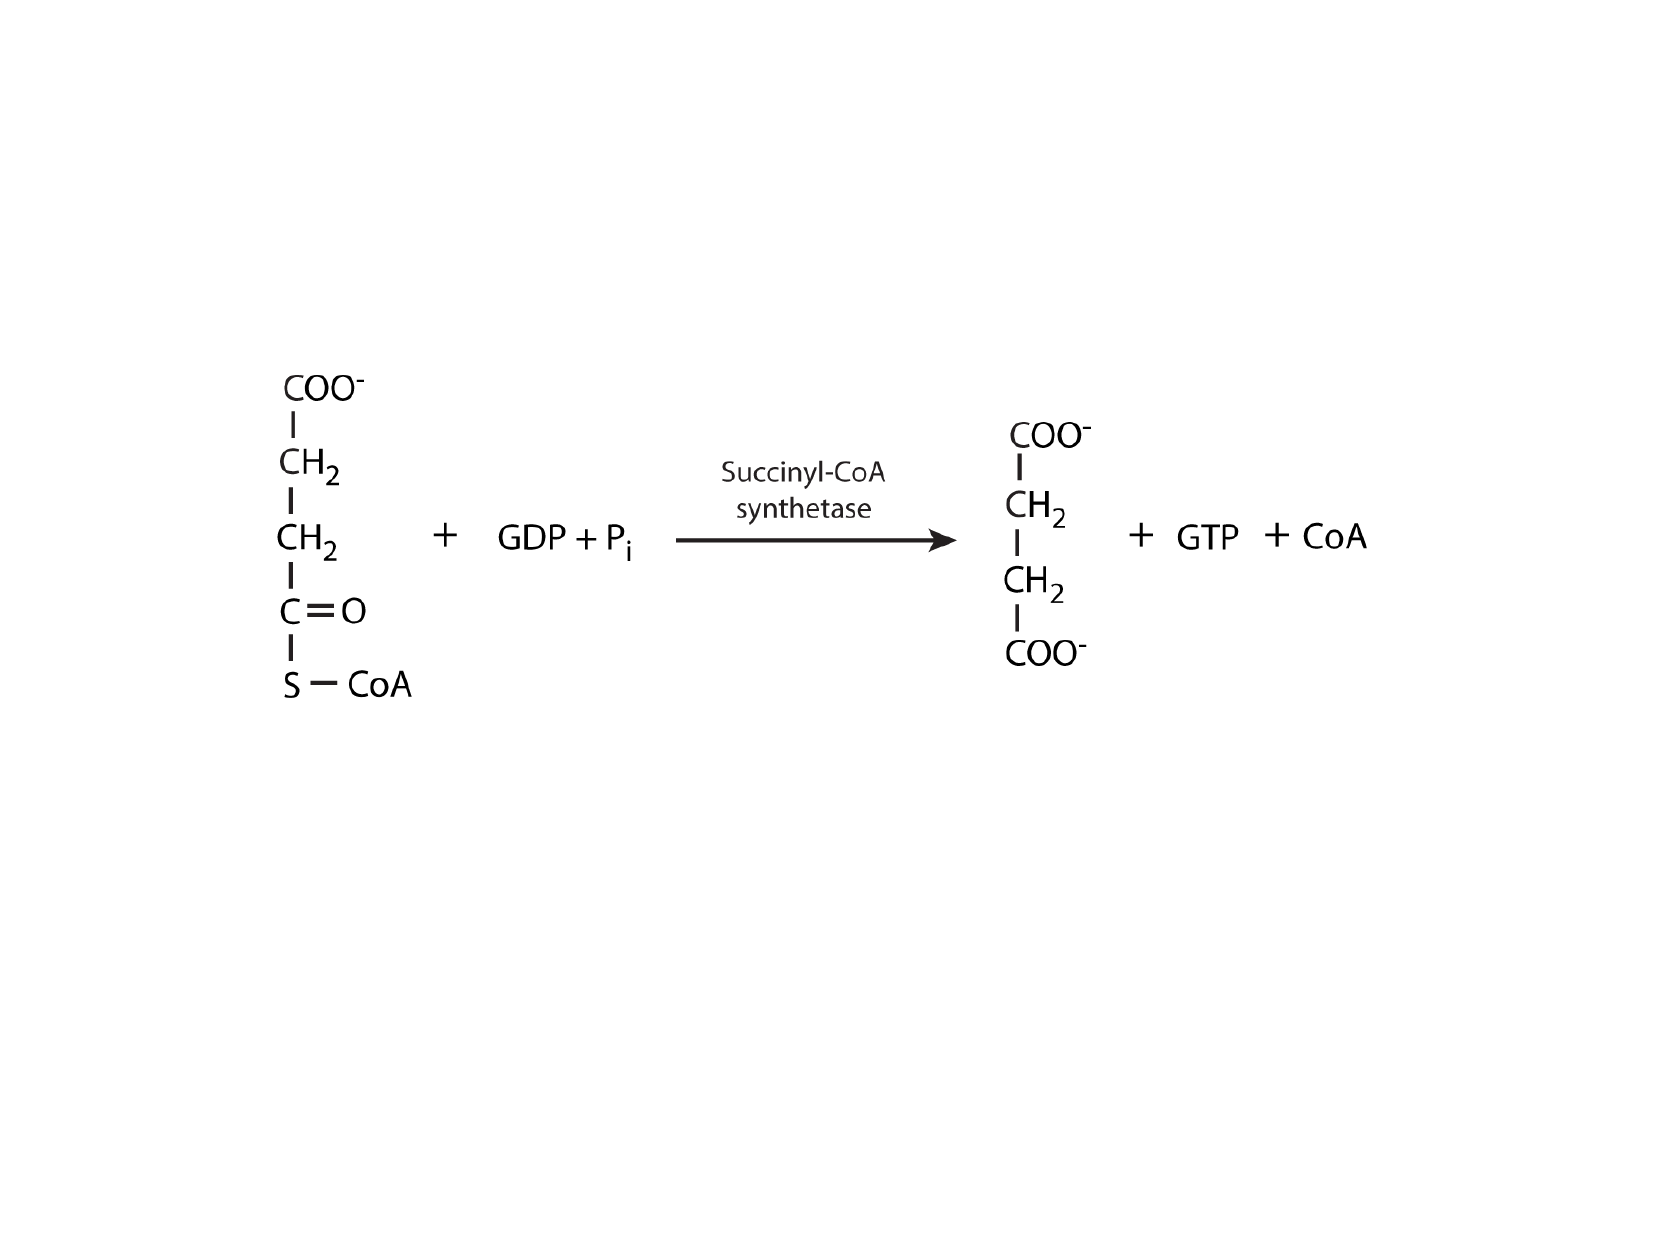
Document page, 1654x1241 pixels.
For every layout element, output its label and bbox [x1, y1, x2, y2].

picture [276, 357, 1367, 708]
